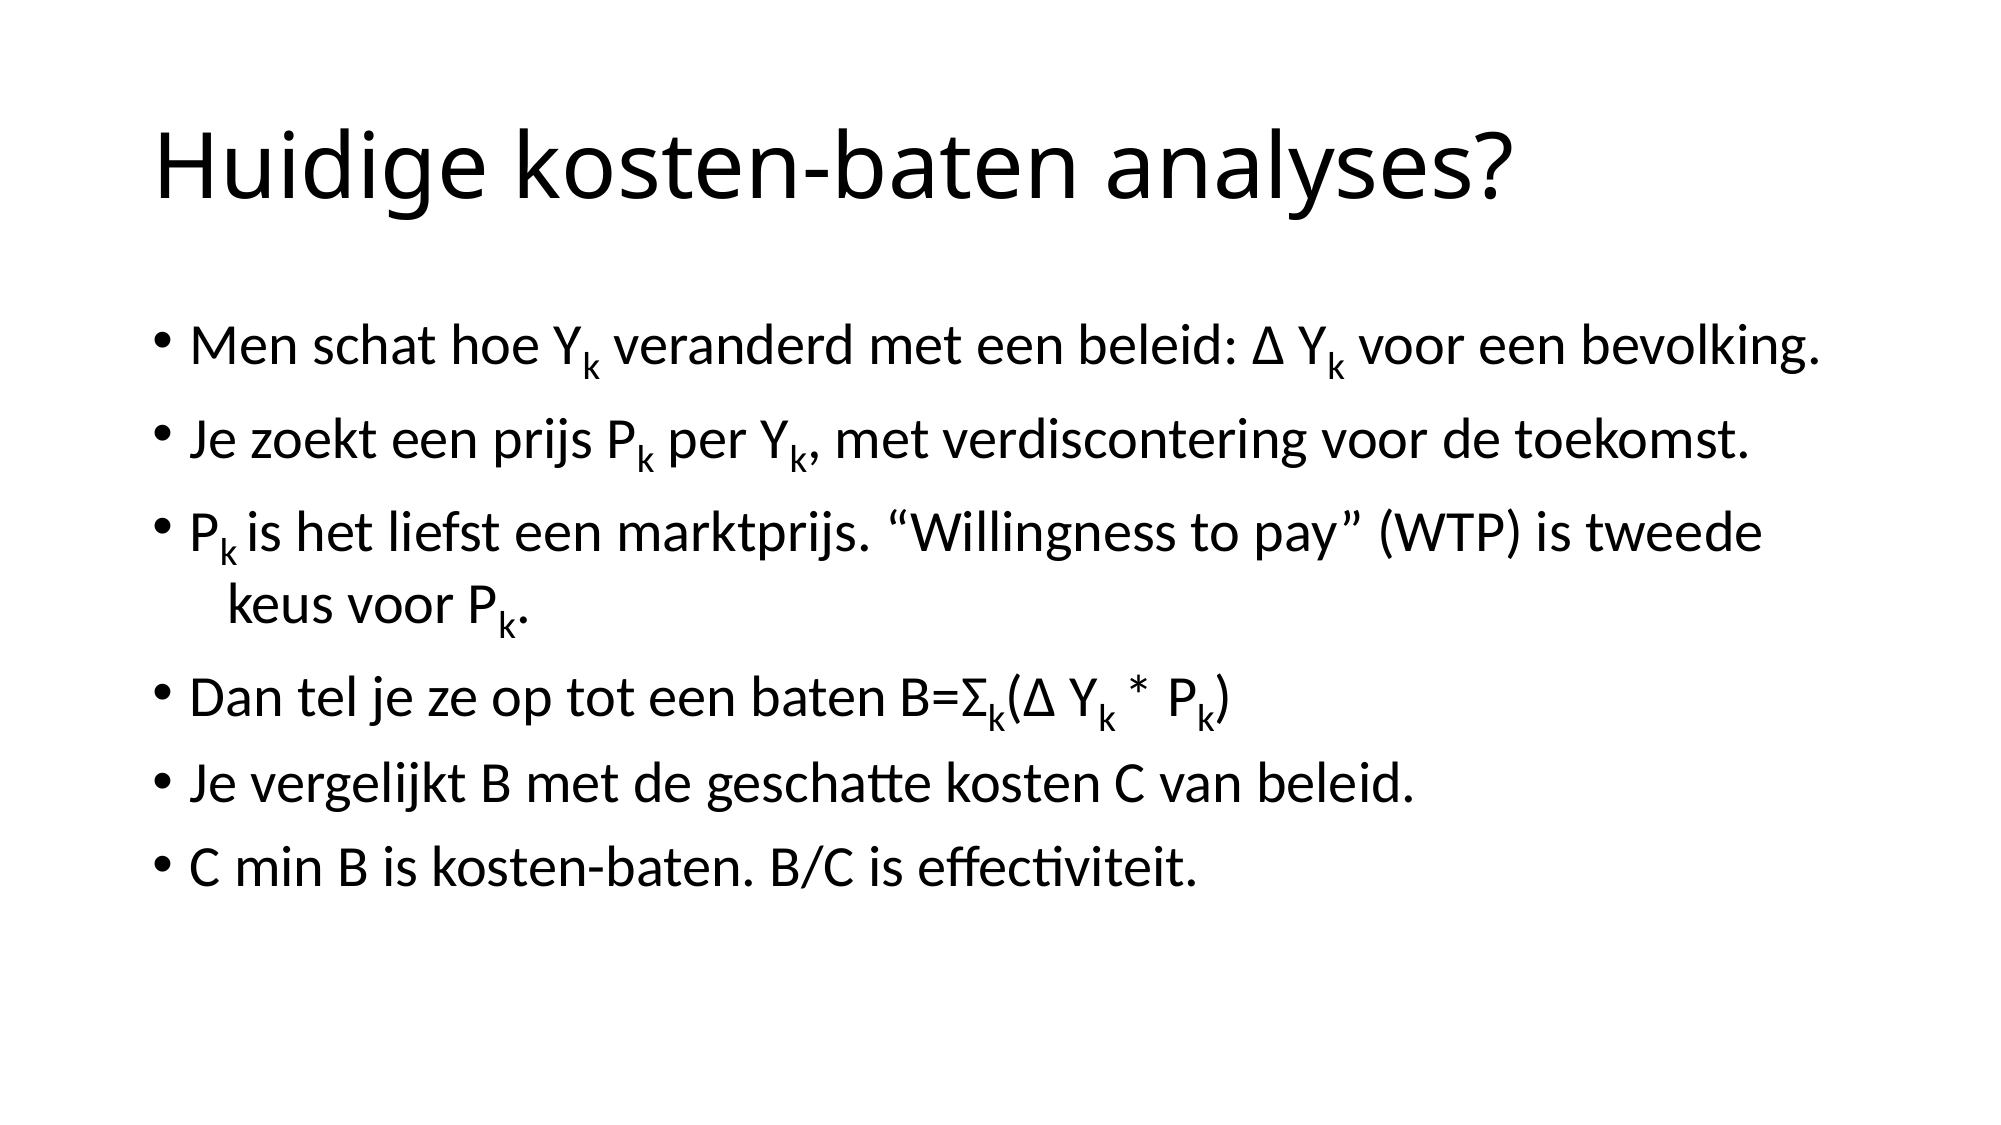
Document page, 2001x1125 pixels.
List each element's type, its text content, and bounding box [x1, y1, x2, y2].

list Men schat hoe Yk veranderd met een beleid: Δ Yk voor een bevolking. Je zoekt een prijs Pk per Yk, met verdiscontering voor de toekomst. Pk is het liefst een marktprijs. “Willingness to pay” (WTP) is tweede keus voor Pk. Dan tel je ze op tot een baten B=Σk(Δ Yk * Pk) Je vergelijkt B met de geschatte kosten C van beleid. C min B is kosten-baten. B/C is effectiviteit. [137, 299, 1863, 1014]
title Huidige kosten-baten analyses? [137, 59, 1863, 278]
